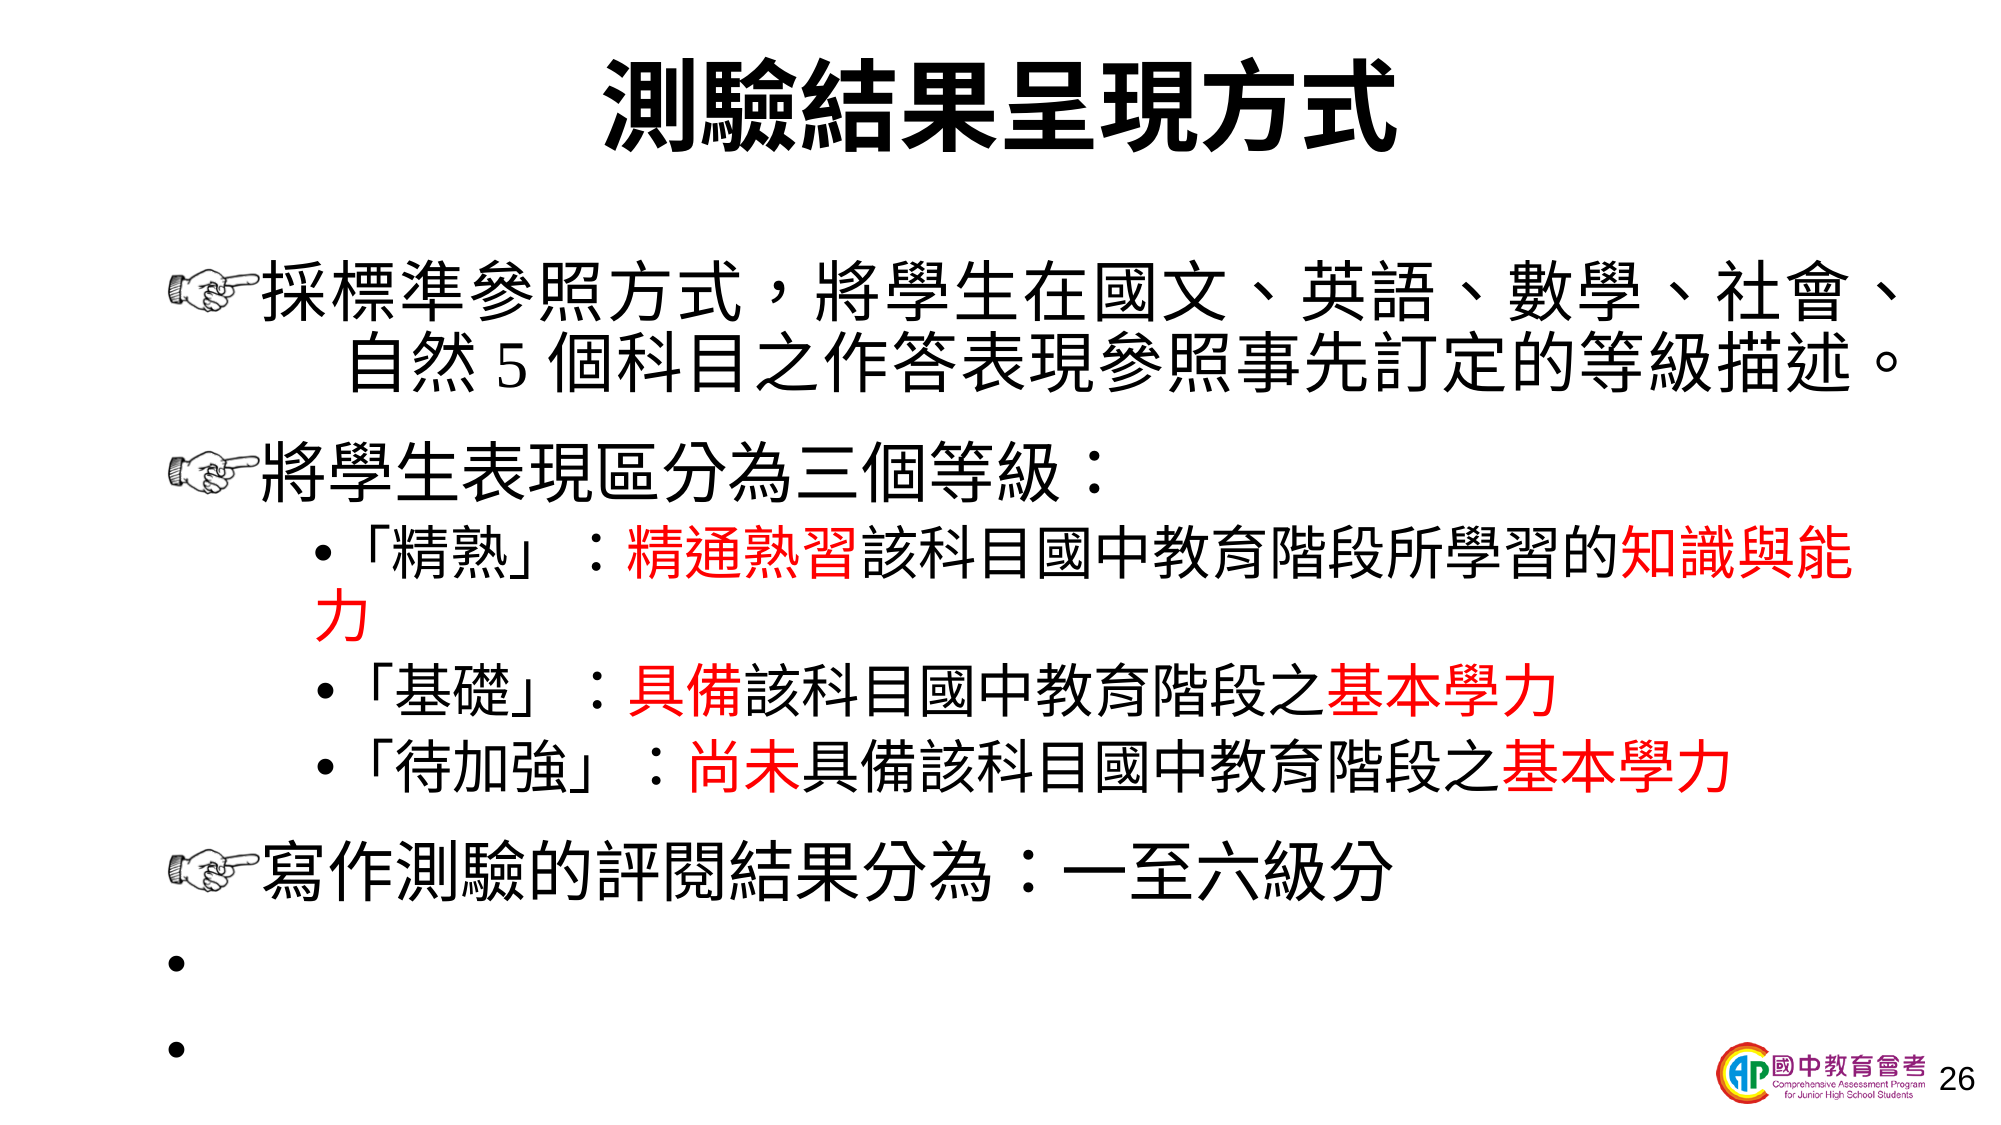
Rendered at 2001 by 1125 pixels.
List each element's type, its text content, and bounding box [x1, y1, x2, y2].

text_box 26 [1923, 1047, 2000, 1108]
list 採標準參照方式，將學生在國文、英語、數學、社會、自然5個科目之作答表現參照事先訂定的等級描述。 將學生表現區分為三個等級： 「精熟」：精通熟習該科目國中教育階段所學習的知識與能力 「基礎」：具備該科目國中教育階段之基本學力 「待加強」：尚未具備該科目國中教育階段之基本學力 寫作測驗的評閱結果分為：一至六級分 [151, 250, 1869, 994]
title 測驗結果呈現方式 [137, 2, 1863, 220]
